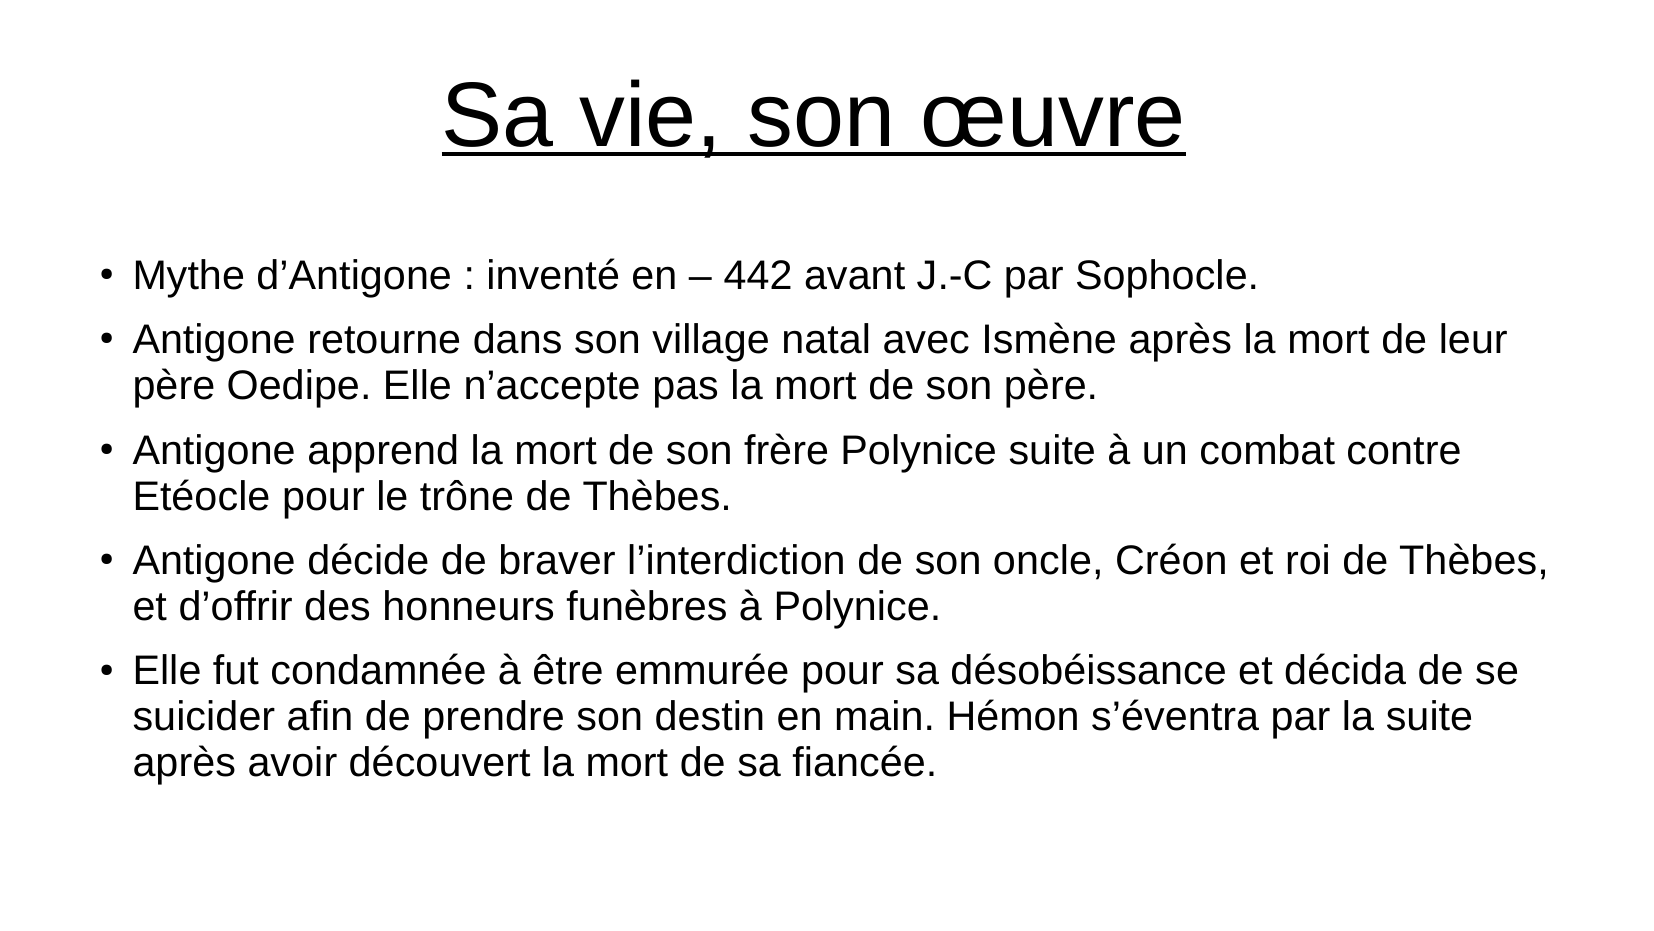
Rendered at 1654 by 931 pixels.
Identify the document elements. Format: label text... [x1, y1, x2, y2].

list Mythe d’Antigone : inventé en – 442 avant J.-C par Sophocle. Antigone retourne dans son village natal avec Ismène après la mort de leur père Oedipe. Elle n’accepte pas la mort de son père. Antigone apprend la mort de son frère Polynice suite à un combat contre Etéocle pour le trône de Thèbes. Antigone décide de braver l’interdiction de son oncle, Créon et roi de Thèbes, et d’offrir des honneurs funèbres à Polynice. Elle fut condamnée à être emmurée pour sa désobéissance et décida de se suicider afin de prendre son destin en main. Hémon s’éventra par la suite après avoir découvert la mort de sa fiancée. [88, 188, 1577, 798]
title Sa vie, son œuvre [82, 37, 1571, 193]
